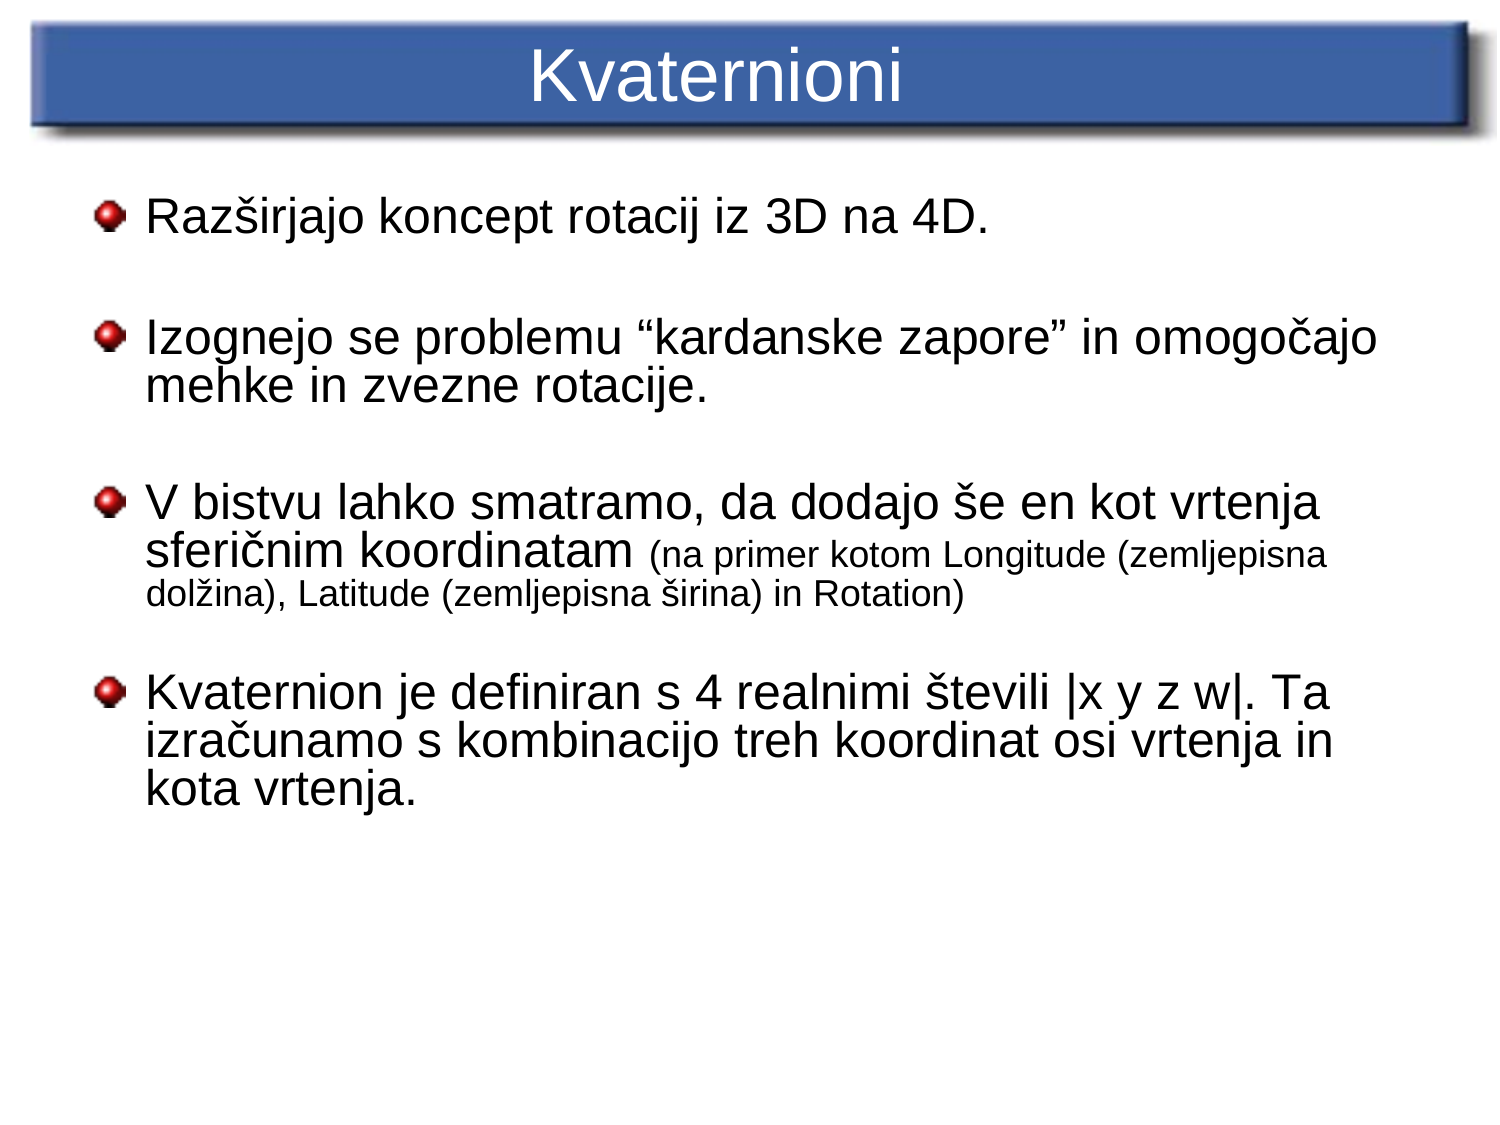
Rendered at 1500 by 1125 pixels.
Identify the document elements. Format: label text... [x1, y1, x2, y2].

text_box Kvaternioni [513, 18, 920, 125]
list Razširjajo koncept rotacij iz 3D na 4D. Izognejo se problemu “kardanske zapore” in omogočajo mehke in zvezne rotacije. V bistvu lahko smatramo, da dodajo še en kot vrtenja sferičnim koordinatam (na primer kotom Longitude (zemljepisna dolžina), Latitude (zemljepisna širina) in Rotation) Kvaternion je definiran s 4 realnimi števili |x y z w|. Ta izračunamo s kombinacijo treh koordinat osi vrtenja in kota vrtenja. [74, 187, 1450, 931]
picture [29, 18, 1497, 146]
